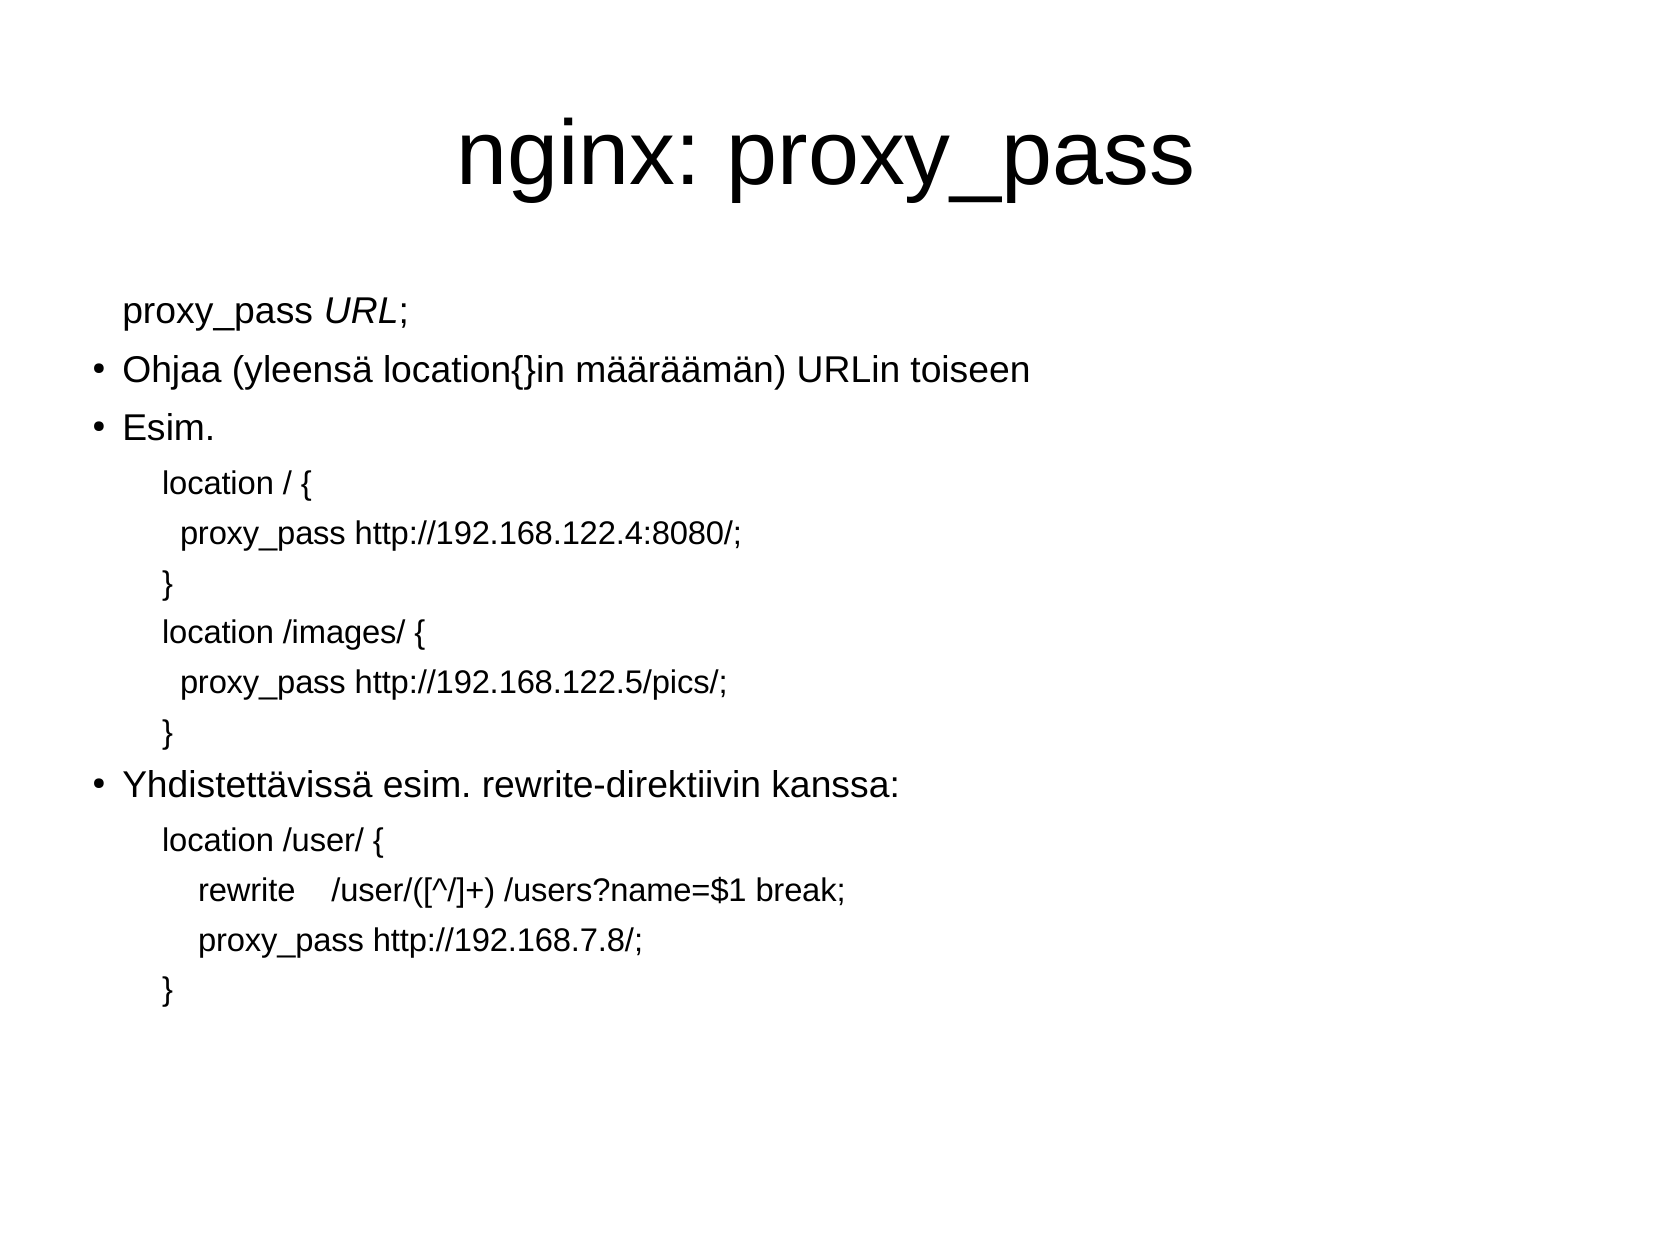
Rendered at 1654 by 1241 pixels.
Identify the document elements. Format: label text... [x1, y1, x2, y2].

list proxy_pass URL; Ohjaa (yleensä location{}in määräämän) URLin toiseen Esim. location / { proxy_pass http://192.168.122.4:8080/; } location /images/ { proxy_pass http://192.168.122.5/pics/; } Yhdistettävissä esim. rewrite-direktiivin kanssa: location /user/ { rewrite /user/([^/]+) /users?name=$1 break; proxy_pass http://192.168.7.8/; } [82, 290, 1571, 1010]
title nginx: proxy_pass [82, 49, 1571, 257]
